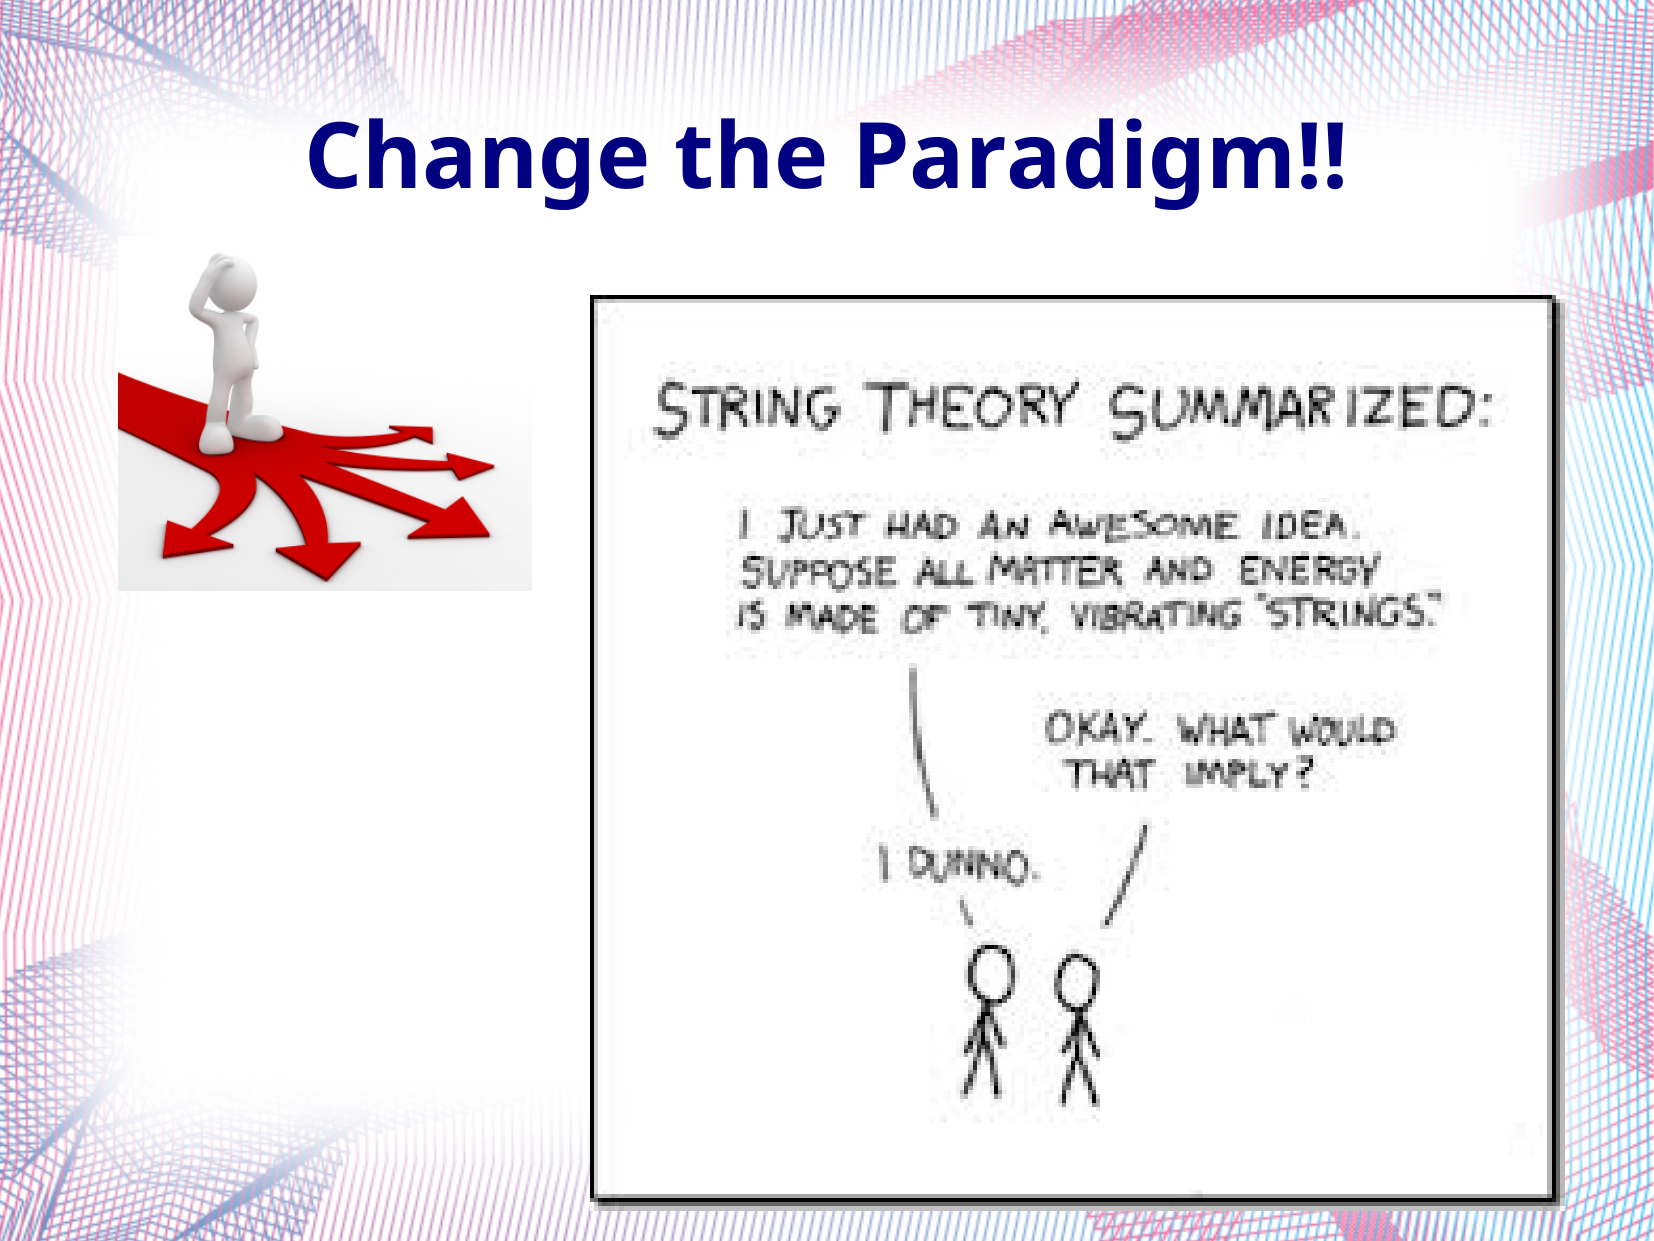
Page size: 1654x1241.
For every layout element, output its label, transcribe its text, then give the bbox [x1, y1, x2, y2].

title Change the Paradigm!! [82, 56, 1571, 250]
picture [0, 0, 1654, 1241]
